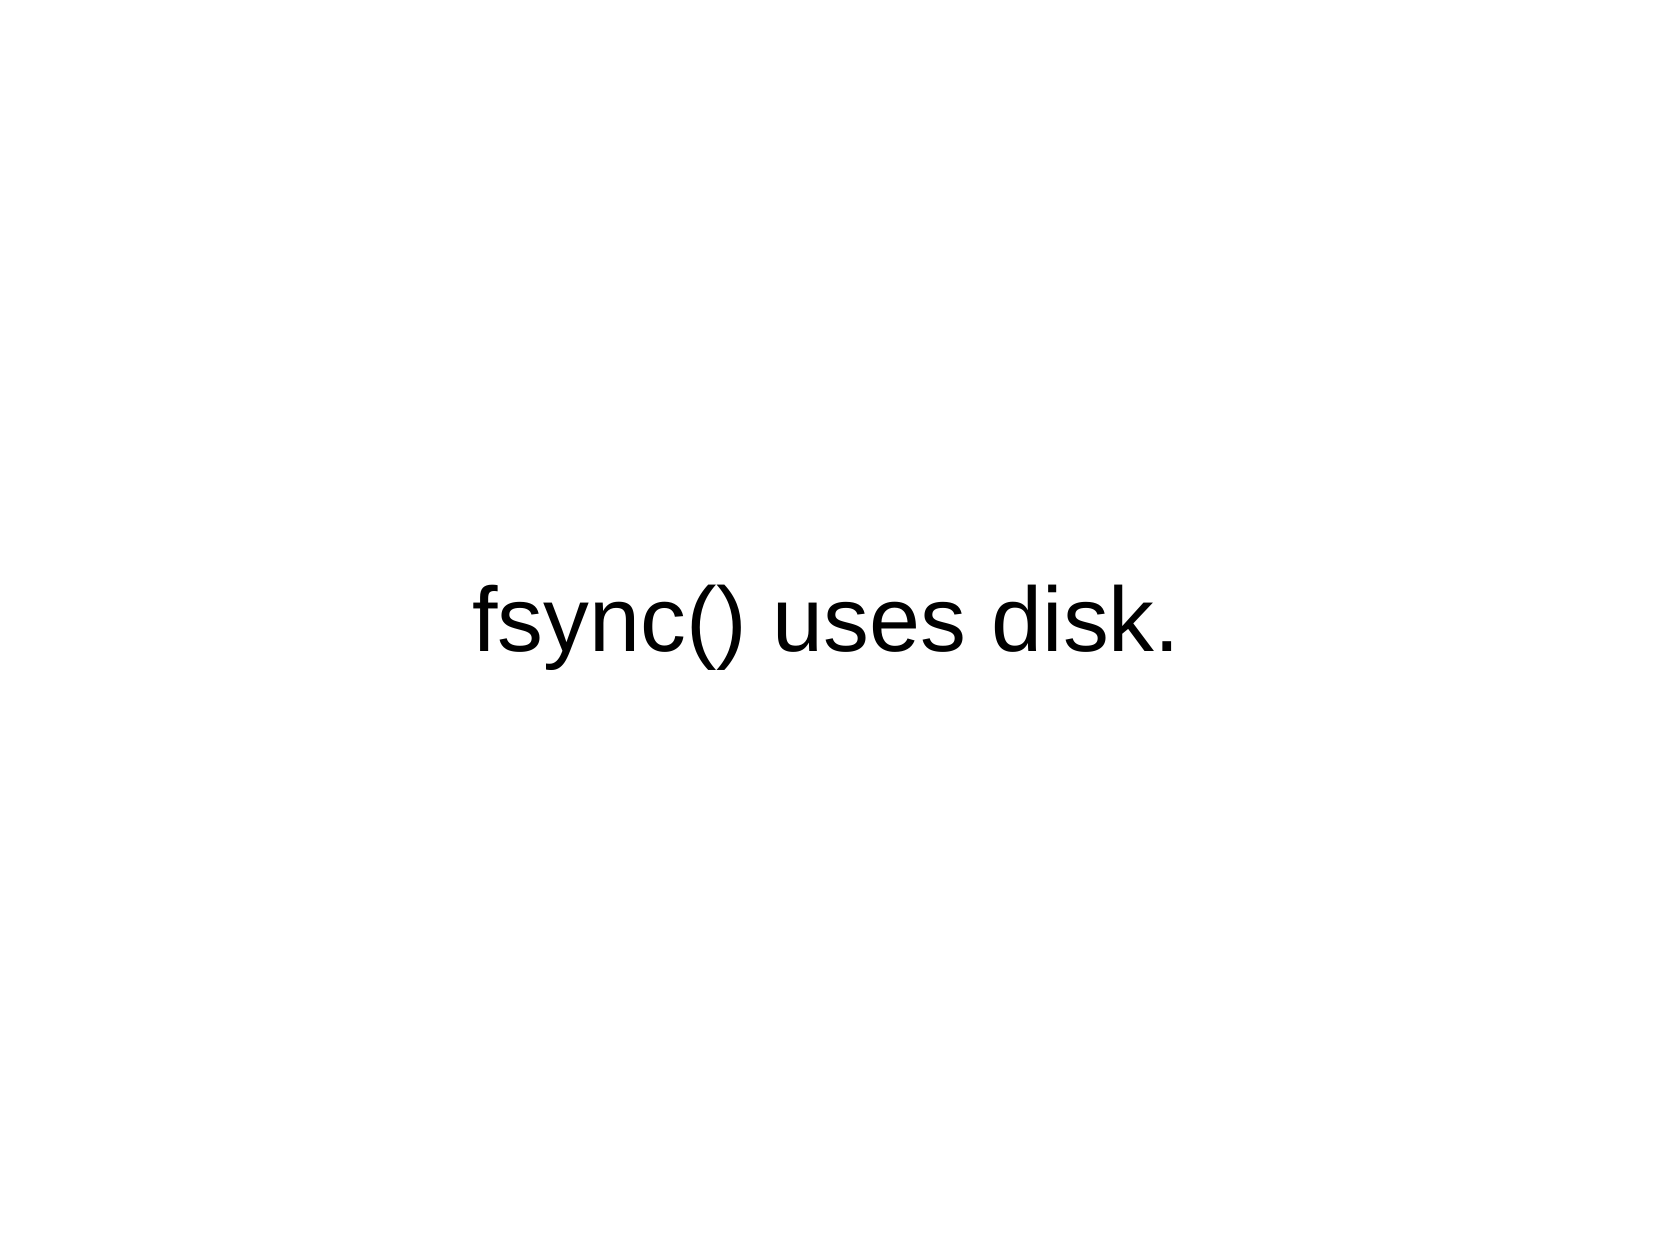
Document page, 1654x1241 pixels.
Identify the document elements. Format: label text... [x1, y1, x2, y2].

title fsync() uses disk. [82, 523, 1571, 717]
